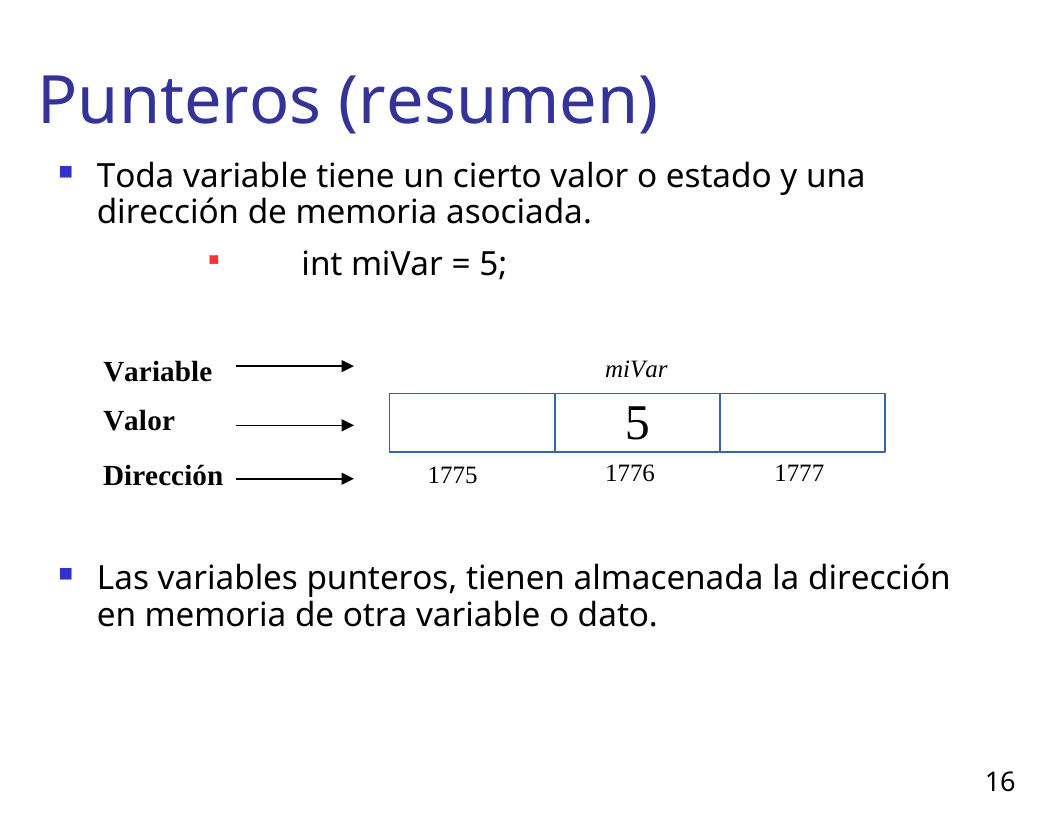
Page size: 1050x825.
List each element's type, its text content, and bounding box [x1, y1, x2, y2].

text_box 1776 [590, 452, 670, 498]
text_box 1775 [412, 454, 493, 500]
title Punteros (resumen) [37, 37, 1026, 147]
text_box 5 [555, 393, 719, 453]
text_box Toda variable tiene un cierto valor o estado y una dirección de memoria asociada. int miVar = 5; Las variables punteros, tienen almacenada la dirección en memoria de otra variable o dato. [47, 150, 976, 730]
text_box Dirección [88, 452, 242, 534]
text_box Valor [88, 398, 230, 448]
text_box 1777 [759, 452, 839, 498]
text_box miVar [590, 348, 679, 393]
text_box Variable [88, 348, 230, 398]
